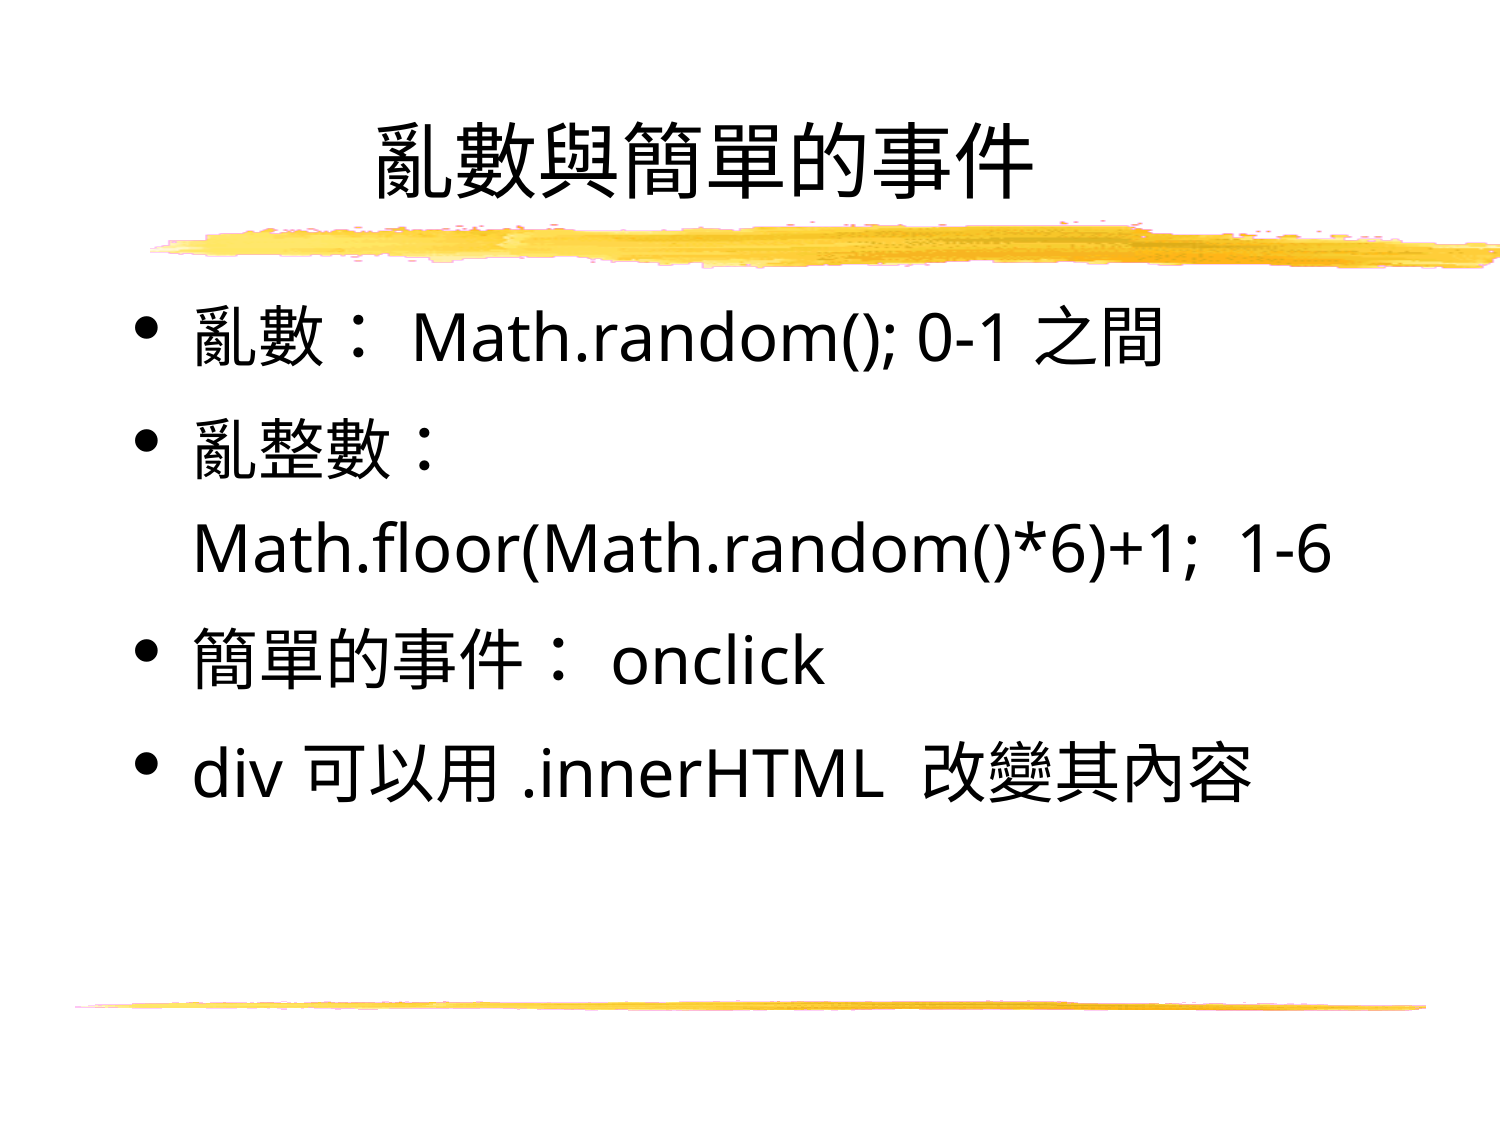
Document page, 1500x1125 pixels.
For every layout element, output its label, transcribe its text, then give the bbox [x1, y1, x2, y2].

list 亂數：Math.random(); 0-1之間 亂整數：Math.floor(Math.random()*6)+1; 1-6 簡單的事件：onclick div可以用.innerHTML 改變其內容 [120, 275, 1396, 998]
picture [75, 999, 1426, 1013]
title 亂數與簡單的事件 [66, 37, 1342, 225]
picture [150, 215, 1500, 279]
